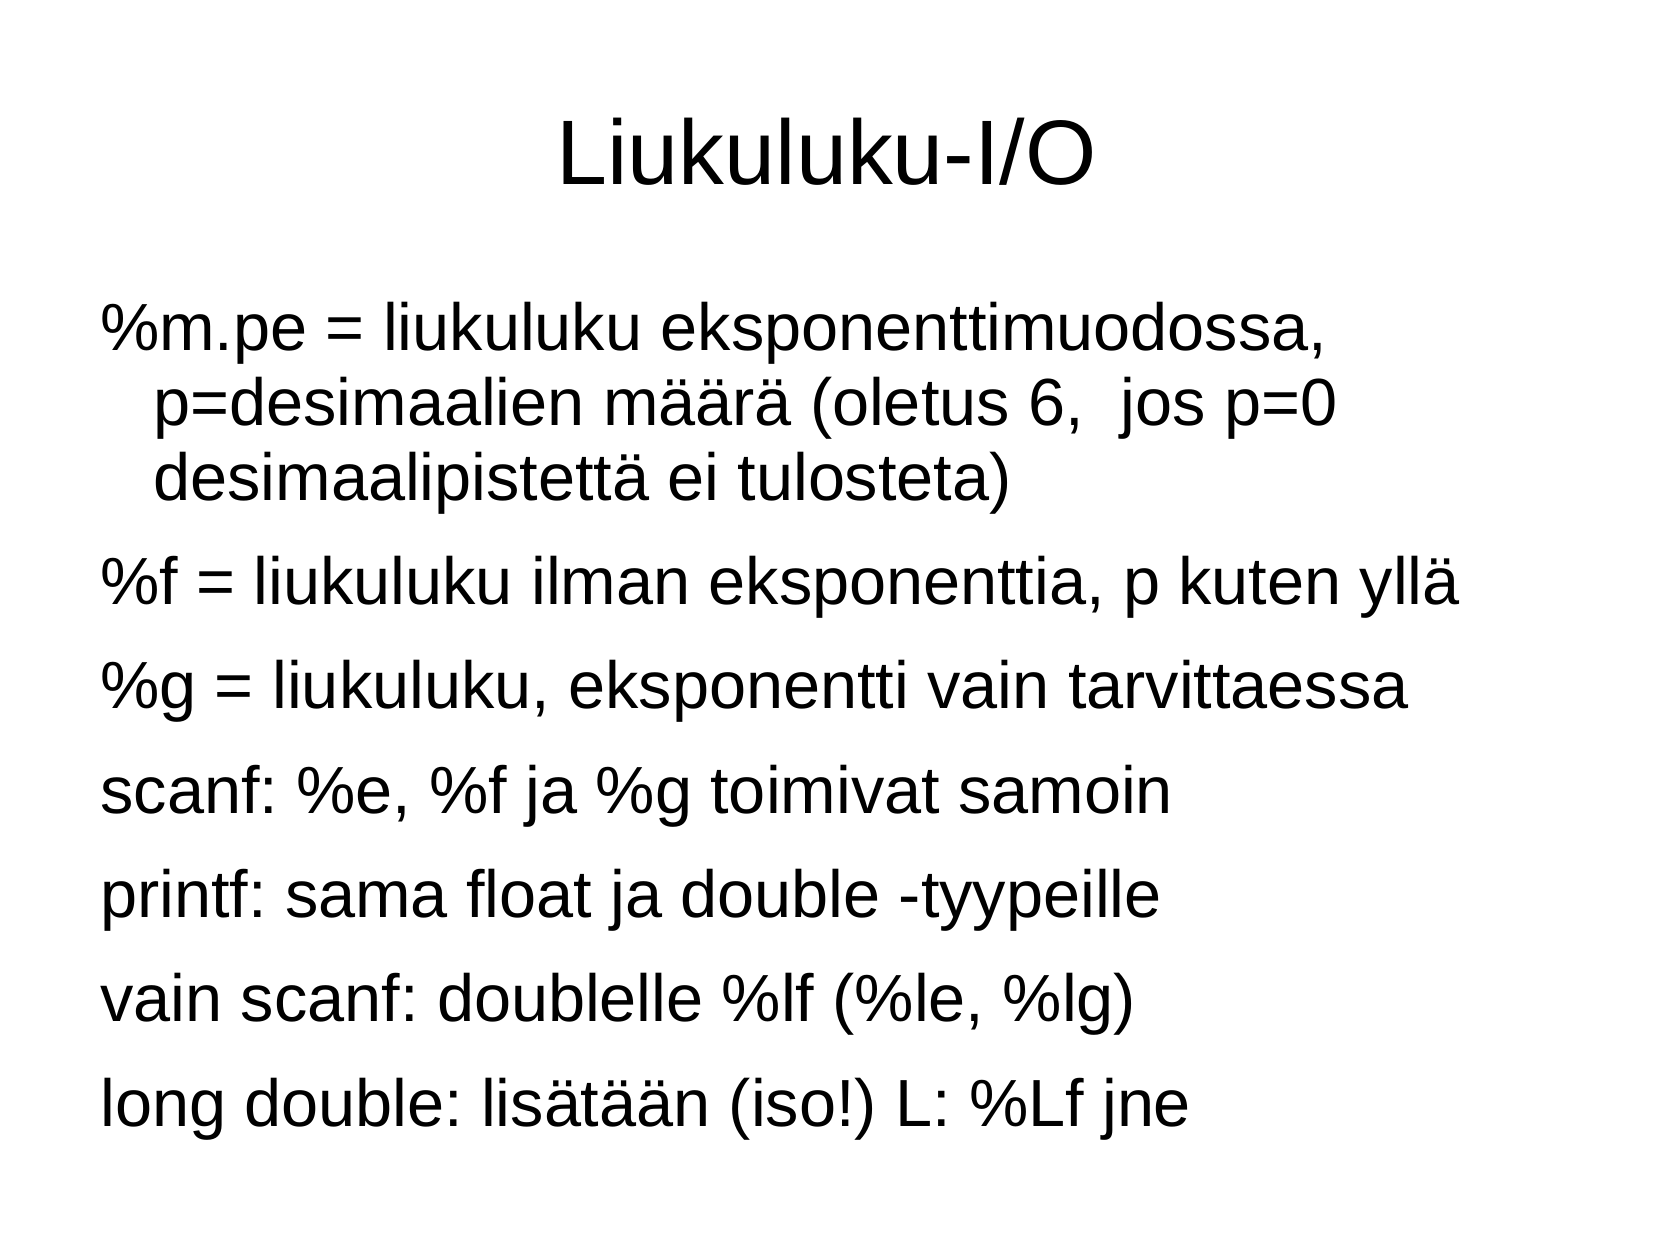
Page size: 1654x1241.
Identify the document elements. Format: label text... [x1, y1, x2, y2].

title Liukuluku-I/O [82, 49, 1571, 257]
list %m.pe = liukuluku eksponenttimuodossa, p=desimaalien määrä (oletus 6, jos p=0 desimaalipistettä ei tulosteta) %f = liukuluku ilman eksponenttia, p kuten yllä %g = liukuluku, eksponentti vain tarvittaessa scanf: %e, %f ja %g toimivat samoin printf: sama float ja double -tyypeille vain scanf: doublelle %lf (%le, %lg) long double: lisätään (iso!) L: %Lf jne [82, 290, 1571, 1141]
